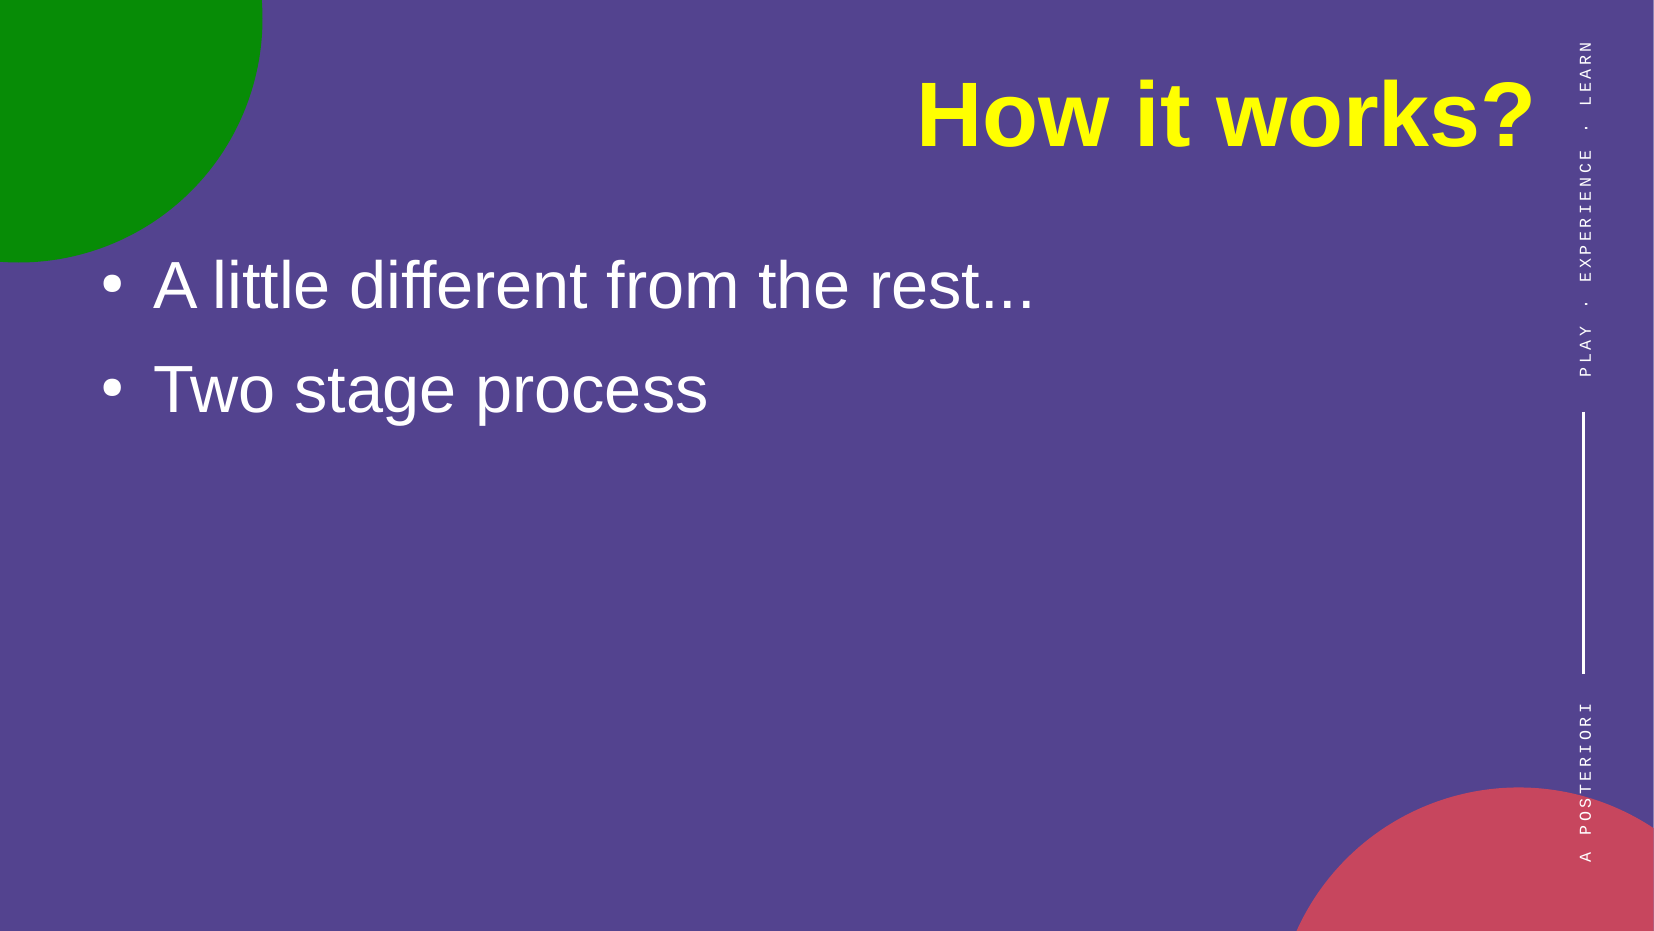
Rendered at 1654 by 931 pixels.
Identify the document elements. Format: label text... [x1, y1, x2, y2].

title How it works? [262, 37, 1538, 193]
list A little different from the rest... Two stage process [82, 248, 1571, 788]
